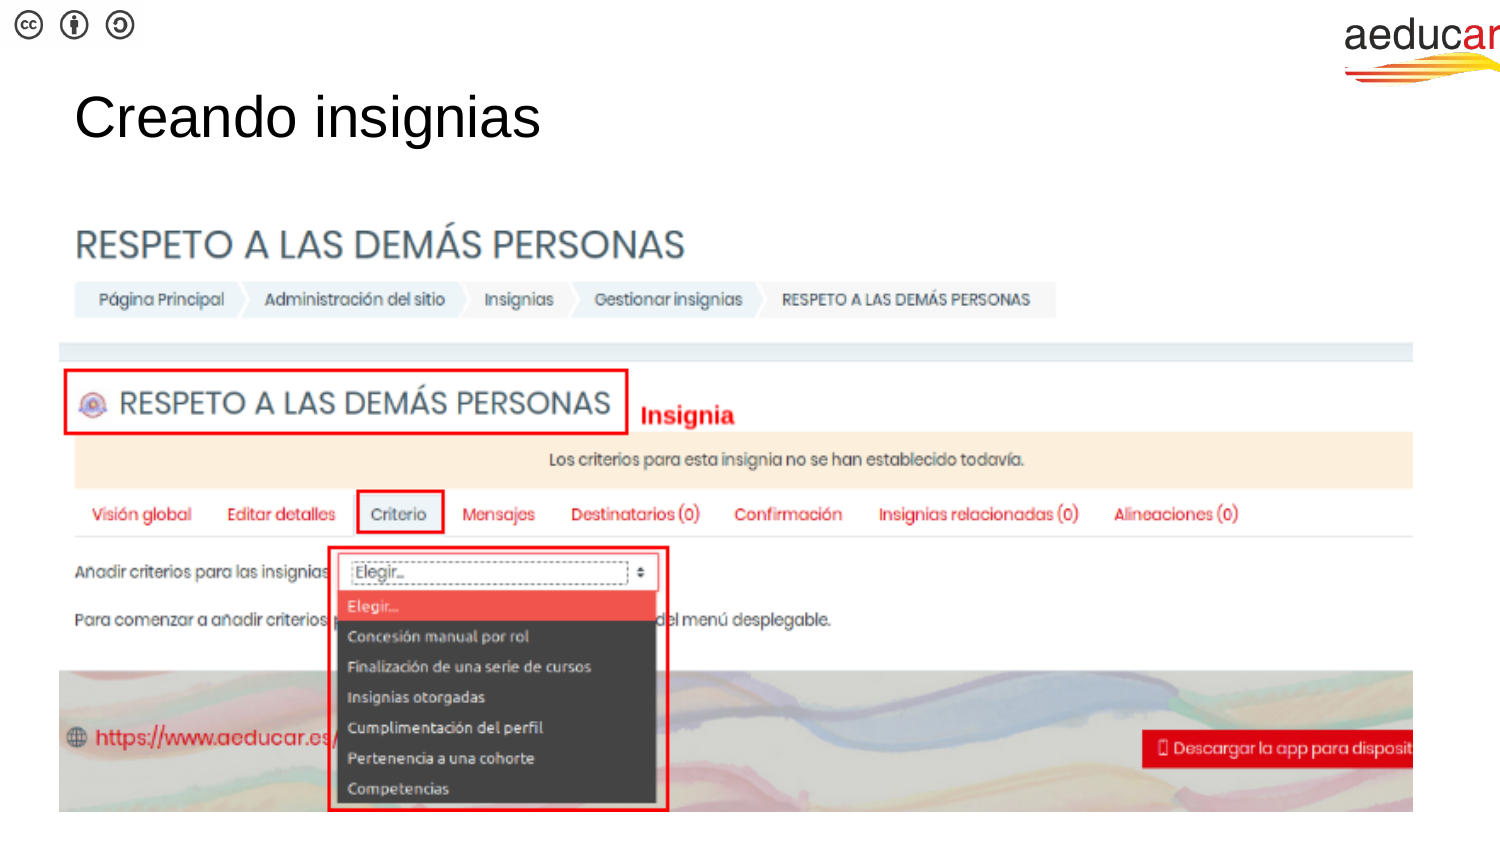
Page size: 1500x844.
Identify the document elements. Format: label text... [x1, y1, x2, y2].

picture [1344, 0, 1500, 104]
picture [0, 0, 146, 48]
picture [59, 202, 1413, 812]
title Creando insignias [59, 64, 689, 202]
